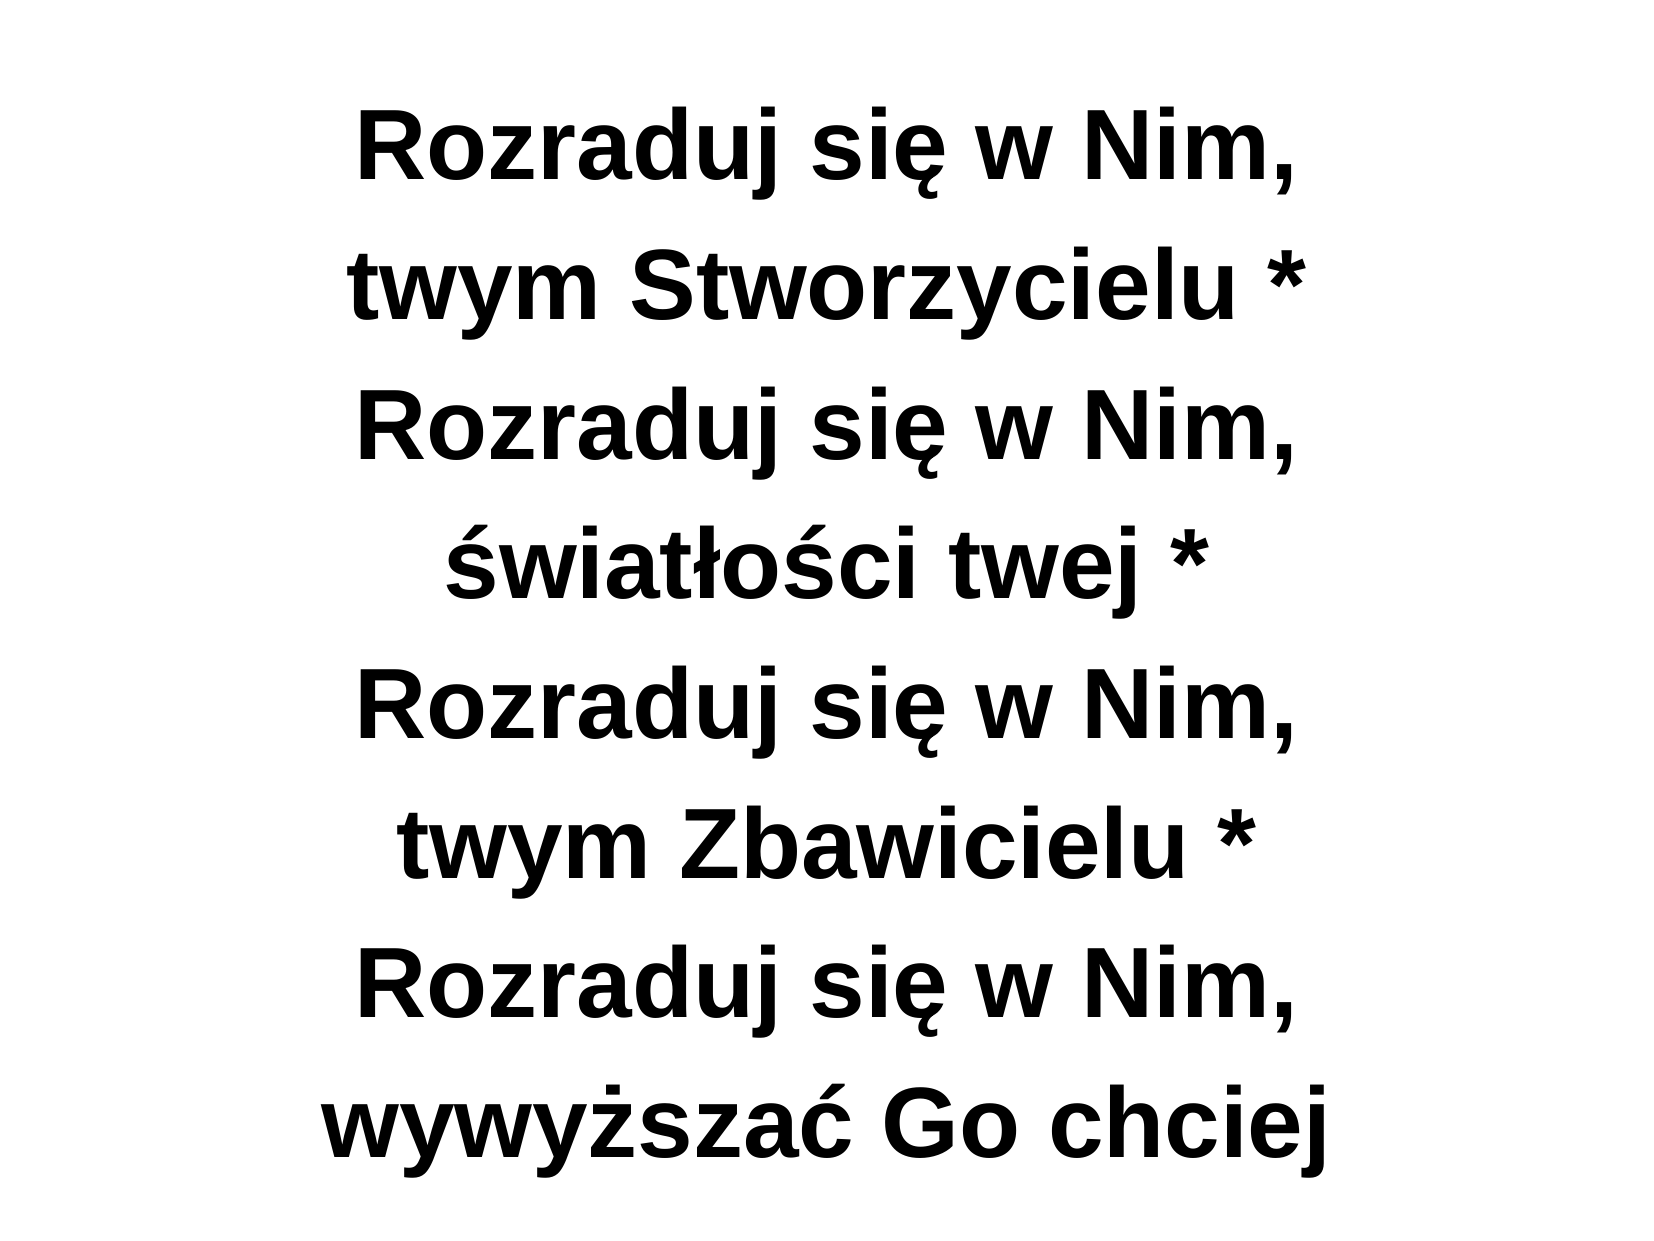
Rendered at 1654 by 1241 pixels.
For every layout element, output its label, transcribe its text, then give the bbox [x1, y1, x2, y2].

subtitle Rozraduj się w Nim, twym Stworzycielu * Rozraduj się w Nim, światłości twej * Rozraduj się w Nim, twym Zbawicielu * Rozraduj się w Nim, wywyższać Go chciej [0, 0, 1654, 1241]
